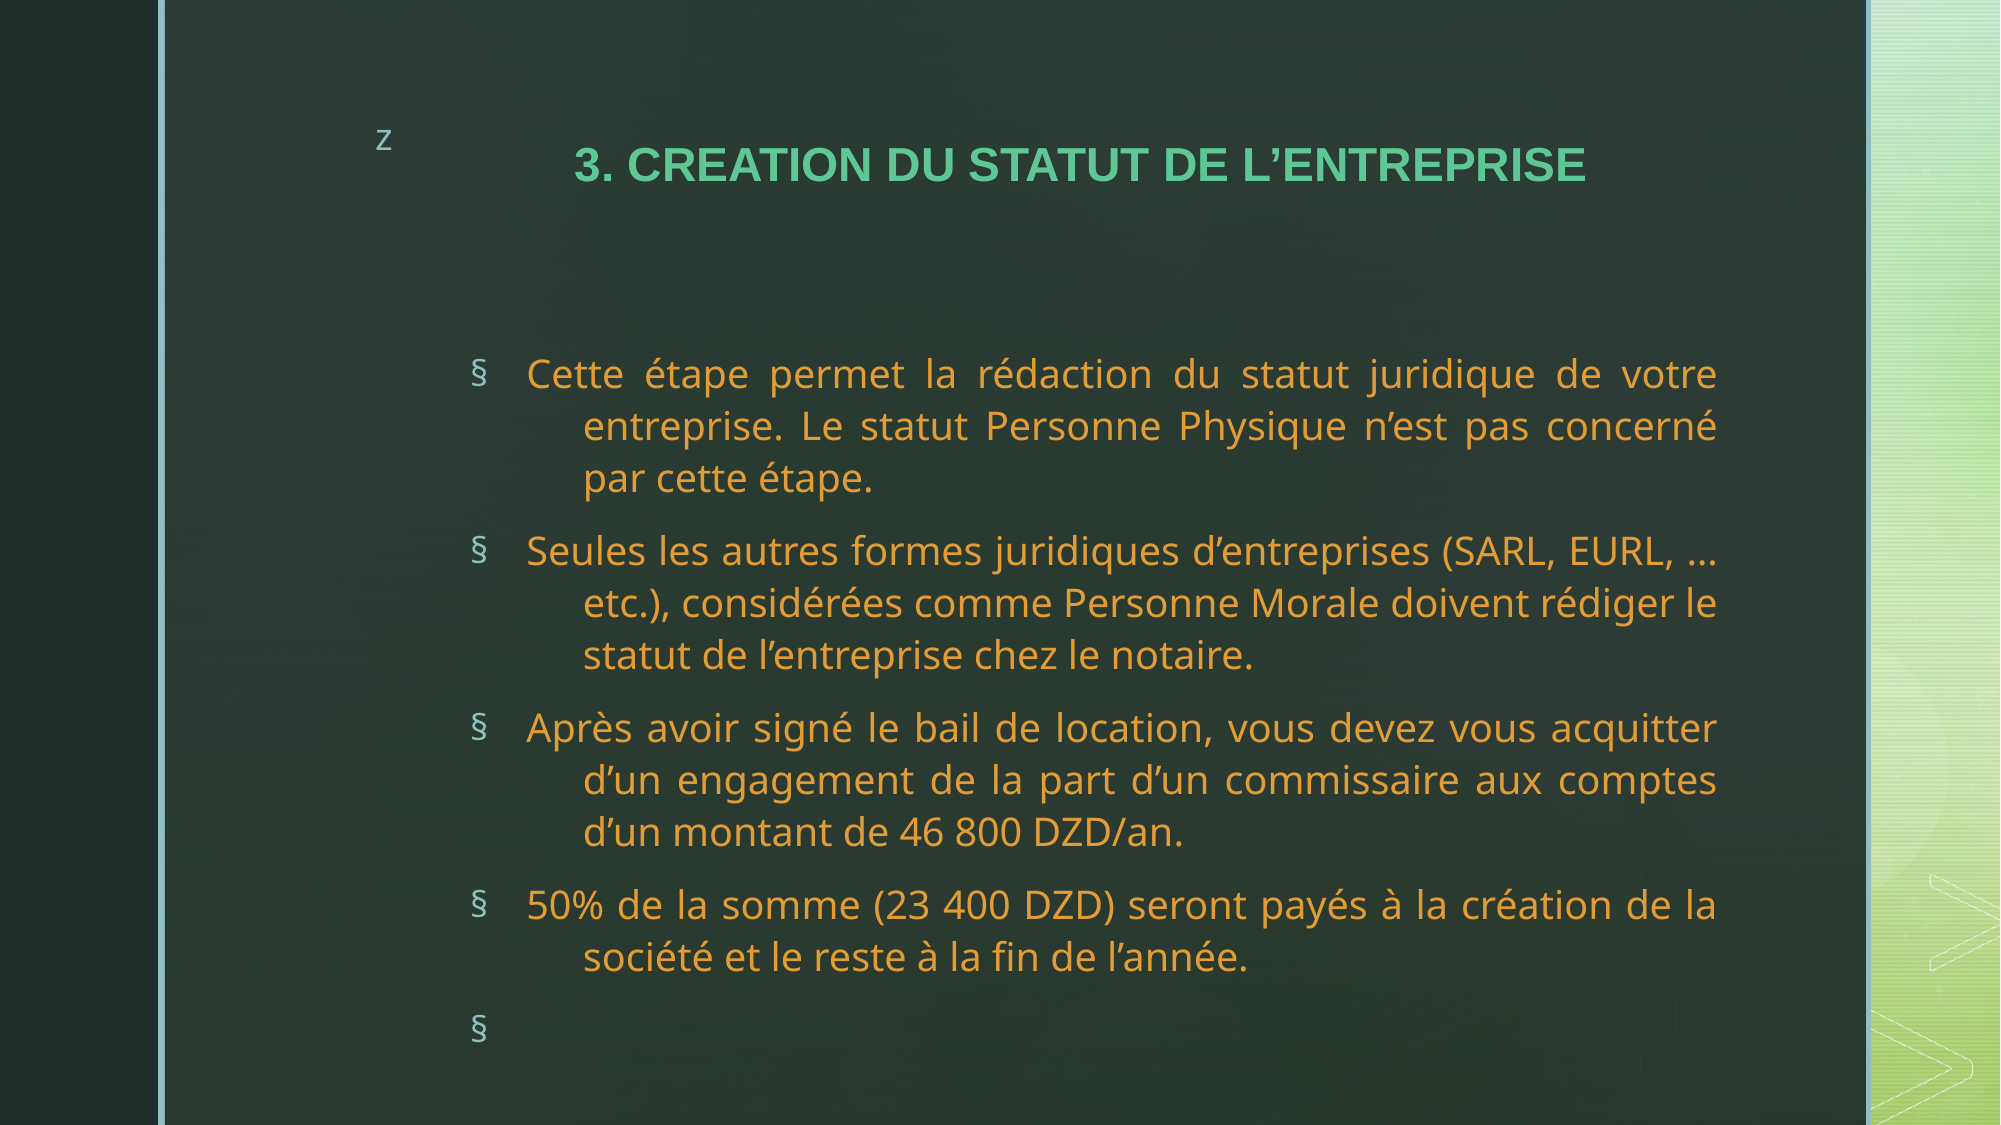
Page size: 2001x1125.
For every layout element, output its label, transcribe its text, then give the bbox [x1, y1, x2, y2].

list Cette étape permet la rédaction du statut juridique de votre entreprise. Le statut Personne Physique n’est pas concerné par cette étape. Seules les autres formes juridiques d’entreprises (SARL, EURL, …etc.), considérées comme Personne Morale doivent rédiger le statut de l’entreprise chez le notaire. Après avoir signé le bail de location, vous devez vous acquitter d’un engagement de la part d’un commissaire aux comptes d’un montant de 46 800 DZD/an. 50% de la somme (23 400 DZD) seront payés à la création de la société et le reste à la fin de l’année. [454, 336, 1734, 993]
title 3. CREATION DU STATUT DE L’ENTREPRISE [428, 132, 1734, 310]
